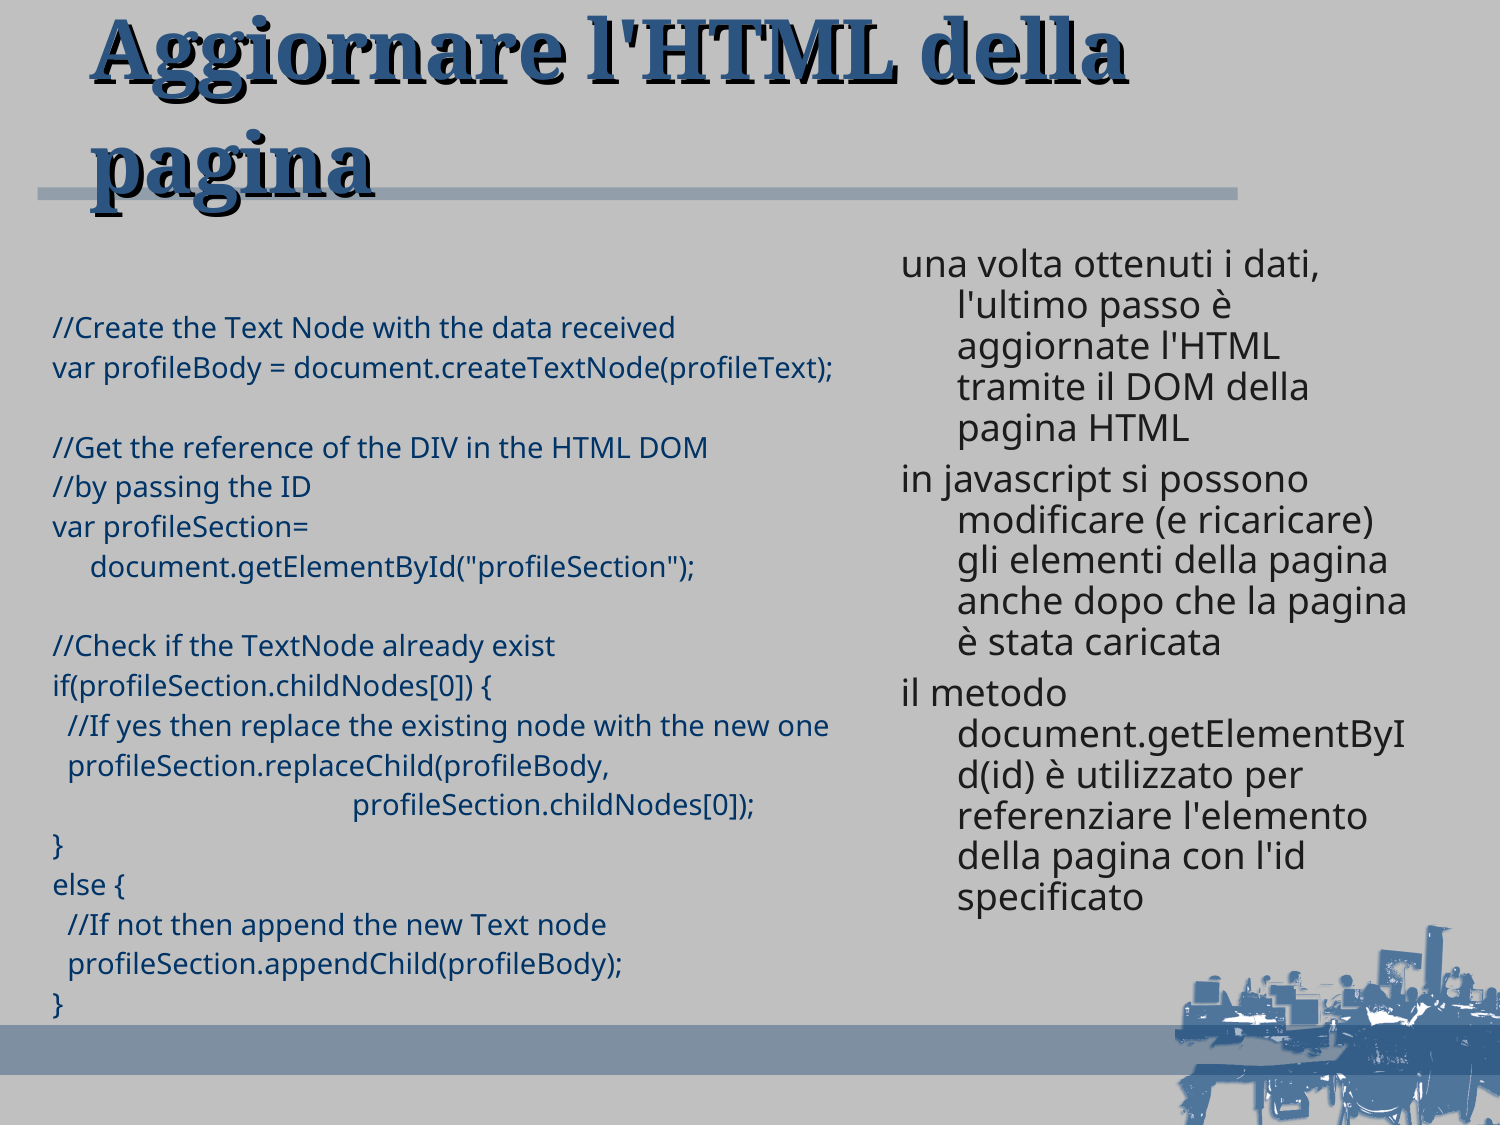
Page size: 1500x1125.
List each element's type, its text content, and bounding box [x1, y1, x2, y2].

list una volta ottenuti i dati, l'ultimo passo è aggiornate l'HTML tramite il DOM della pagina HTML in javascript si possono modificare (e ricaricare) gli elementi della pagina anche dopo che la pagina è stata caricata il metodo document.getElementById(id) è utilizzato per referenziare l'elemento della pagina con l'id specificato [885, 237, 1426, 1006]
title Aggiornare l'HTML della pagina [75, 45, 1426, 163]
text_box //Create the Text Node with the data received var profileBody = document.createTextNode(profileText); //Get the reference of the DIV in the HTML DOM //by passing the ID var profileSection= document.getElementById("profileSection"); //Check if the TextNode already exist if(profileSection.childNodes[0]) { //If yes then replace the existing node with the new one profileSection.replaceChild(profileBody, profileSection.childNodes[0]); } else { //If not then append the new Text node profileSection.appendChild(profileBody); } [37, 299, 916, 1031]
